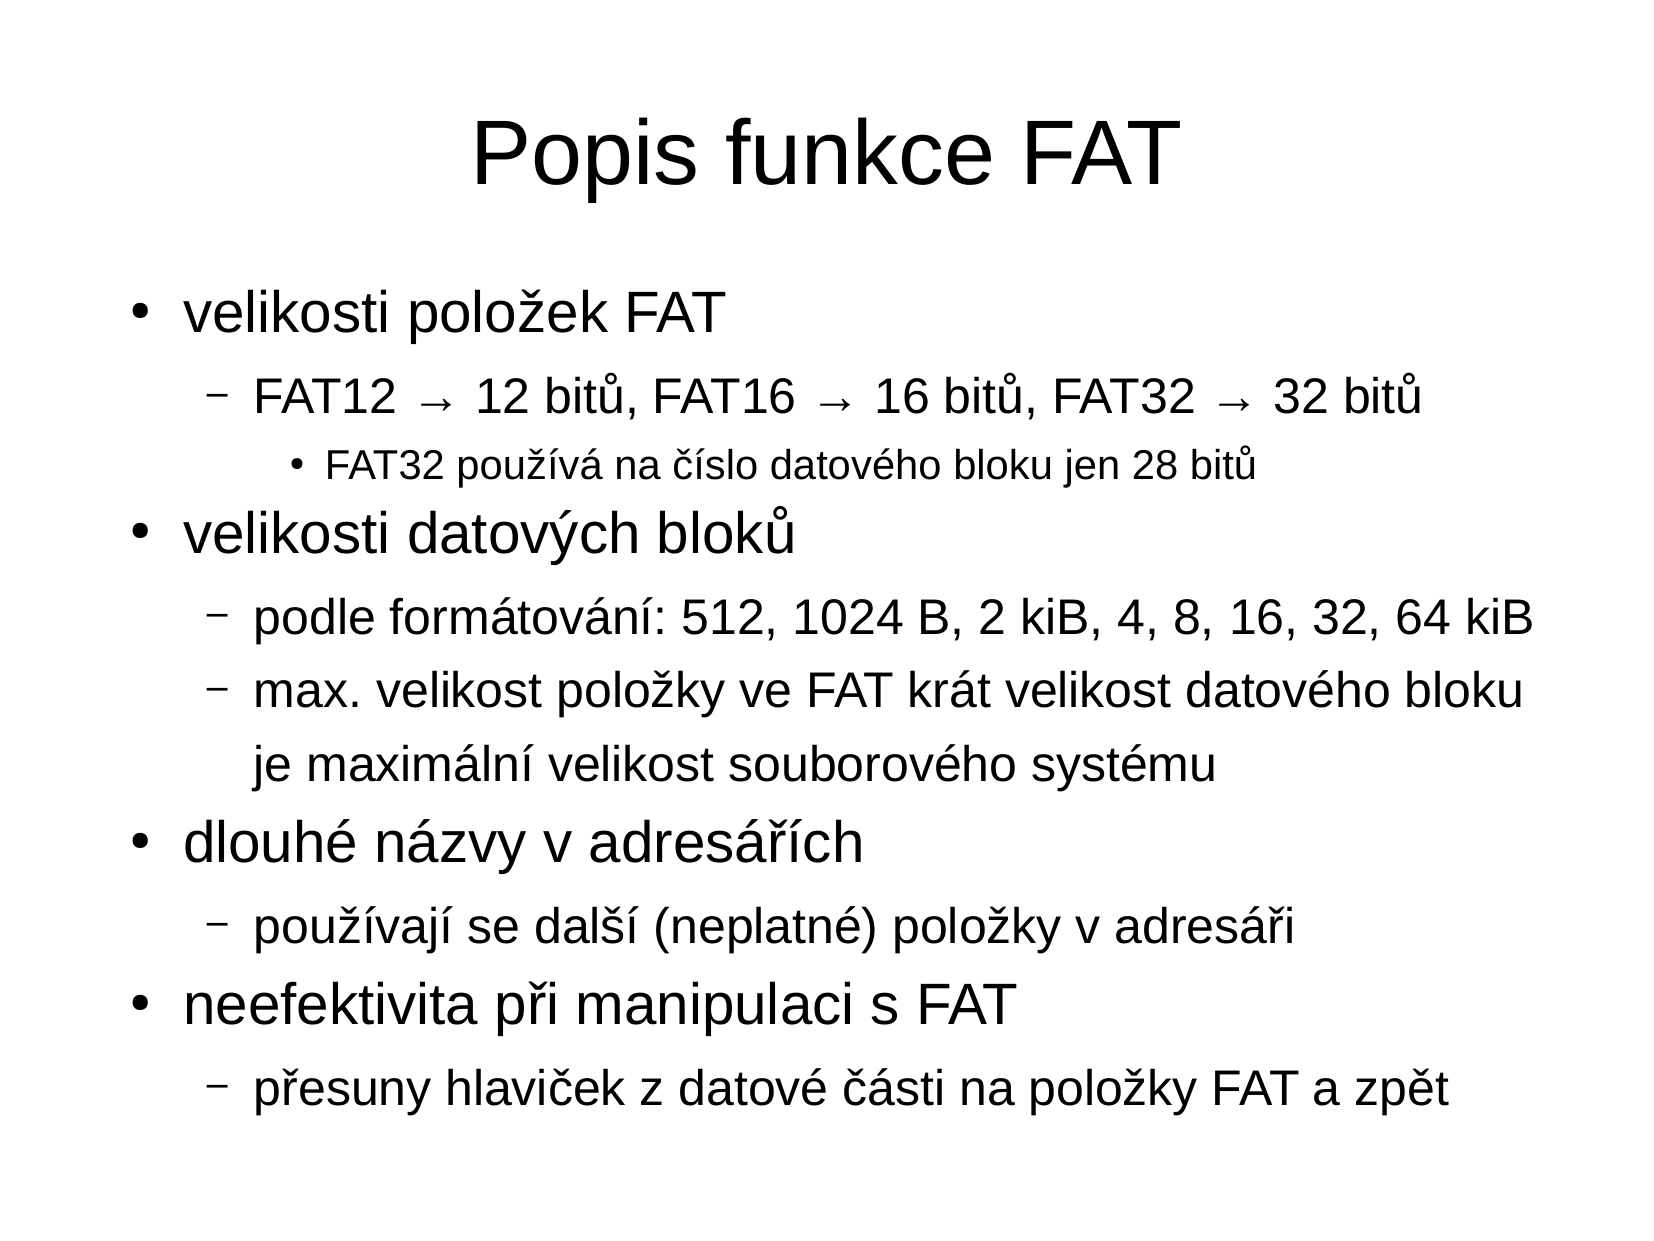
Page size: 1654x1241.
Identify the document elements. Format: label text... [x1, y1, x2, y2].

title Popis funkce FAT [82, 56, 1571, 250]
list velikosti položek FAT FAT12 → 12 bitů, FAT16 → 16 bitů, FAT32 → 32 bitů FAT32 používá na číslo datového bloku jen 28 bitů velikosti datových bloků podle formátování: 512, 1024 B, 2 kiB, 4, 8, 16, 32, 64 kiB max. velikost položky ve FAT krát velikost datového bloku je maximální velikost souborového systému dlouhé názvy v adresářích používají se další (neplatné) položky v adresáři neefektivita při manipulaci s FAT přesuny hlaviček z datové části na položky FAT a zpět [41, 279, 1595, 1116]
